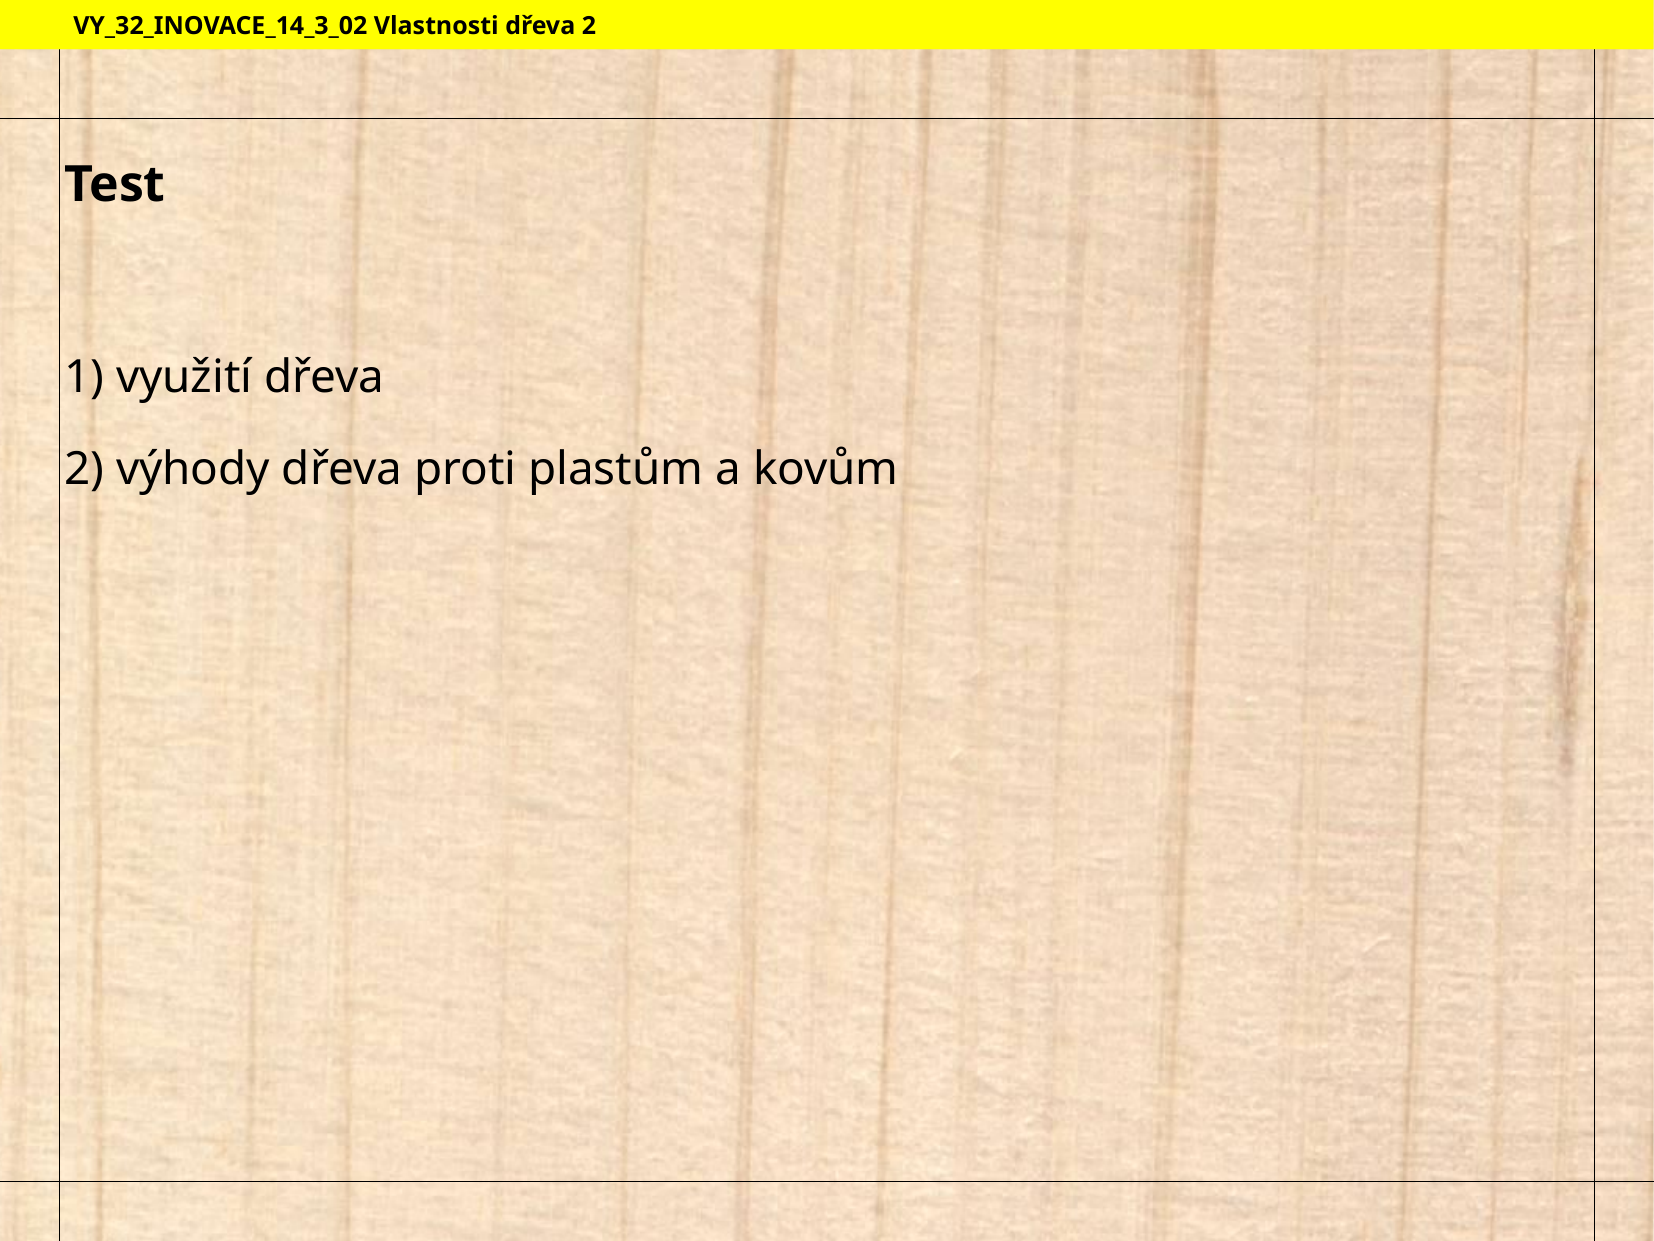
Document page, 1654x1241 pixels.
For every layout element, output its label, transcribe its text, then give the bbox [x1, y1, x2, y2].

list Test 1) využití dřeva 2) výhody dřeva proti plastům a kovům [59, 147, 1548, 867]
picture [1595, 119, 1654, 1181]
picture [60, 1182, 1594, 1241]
picture [0, 1182, 59, 1241]
picture [60, 50, 1594, 118]
picture [0, 50, 59, 118]
picture [1595, 1182, 1654, 1241]
picture [0, 119, 59, 1181]
text_box VY_32_INOVACE_14_3_02 Vlastnosti dřeva 2 [0, 0, 1654, 47]
picture [1595, 50, 1654, 118]
picture [60, 119, 1594, 1181]
